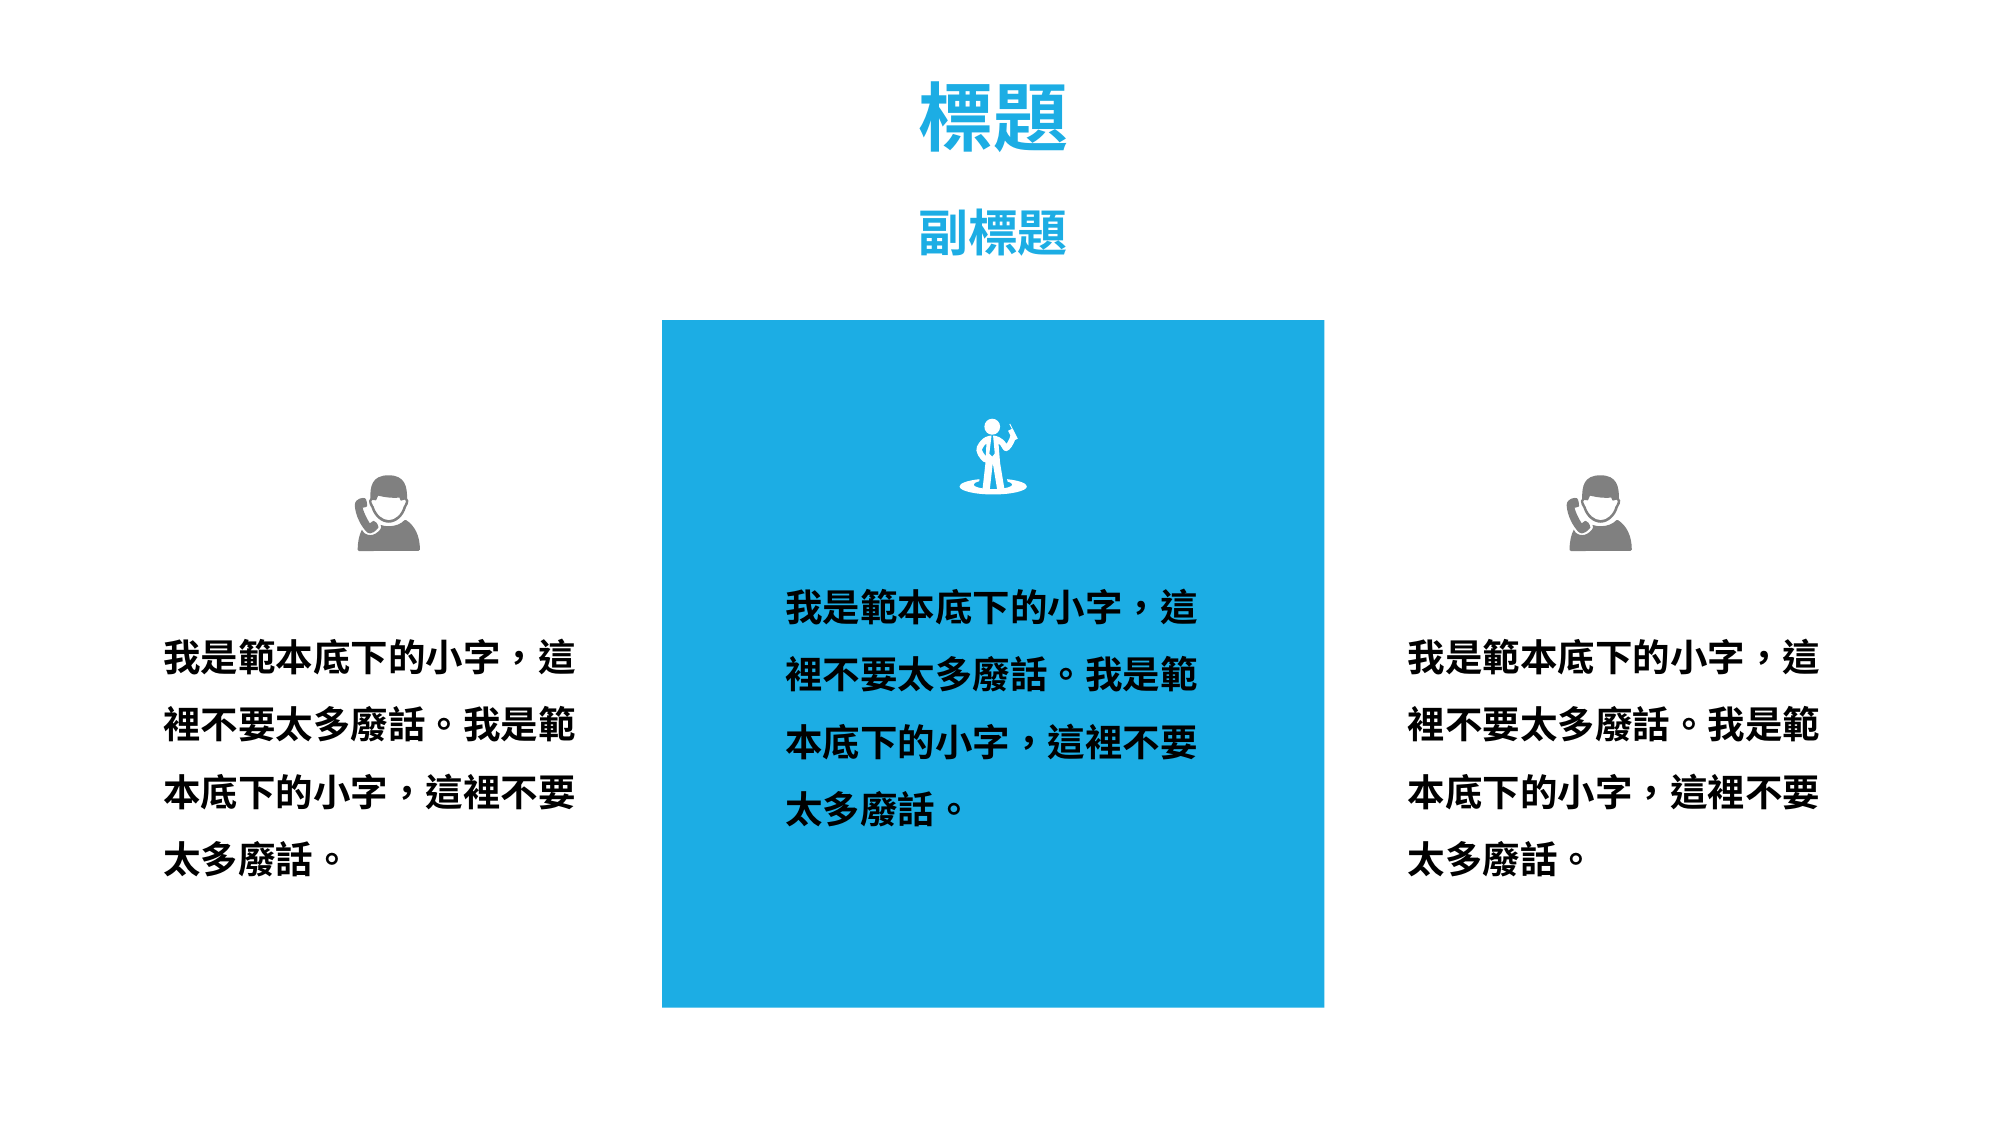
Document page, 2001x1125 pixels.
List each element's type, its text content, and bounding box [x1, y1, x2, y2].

text_box [354, 497, 420, 552]
text_box [1566, 497, 1632, 552]
text_box 標題 [103, 68, 1883, 163]
text_box [1580, 475, 1621, 523]
text_box [368, 475, 409, 523]
text_box [662, 320, 1325, 1008]
text_box 我是範本底下的小字，這裡不要太多廢話。我是範本底下的小字，這裡不要太多廢話。 [770, 553, 1248, 906]
text_box 我是範本底下的小字，這裡不要太多廢話。我是範本底下的小字，這裡不要太多廢話。 [148, 604, 626, 957]
text_box 我是範本底下的小字，這裡不要太多廢話。我是範本底下的小字，這裡不要太多廢話。 [1393, 604, 1871, 957]
text_box 副標題 [103, 163, 1883, 262]
